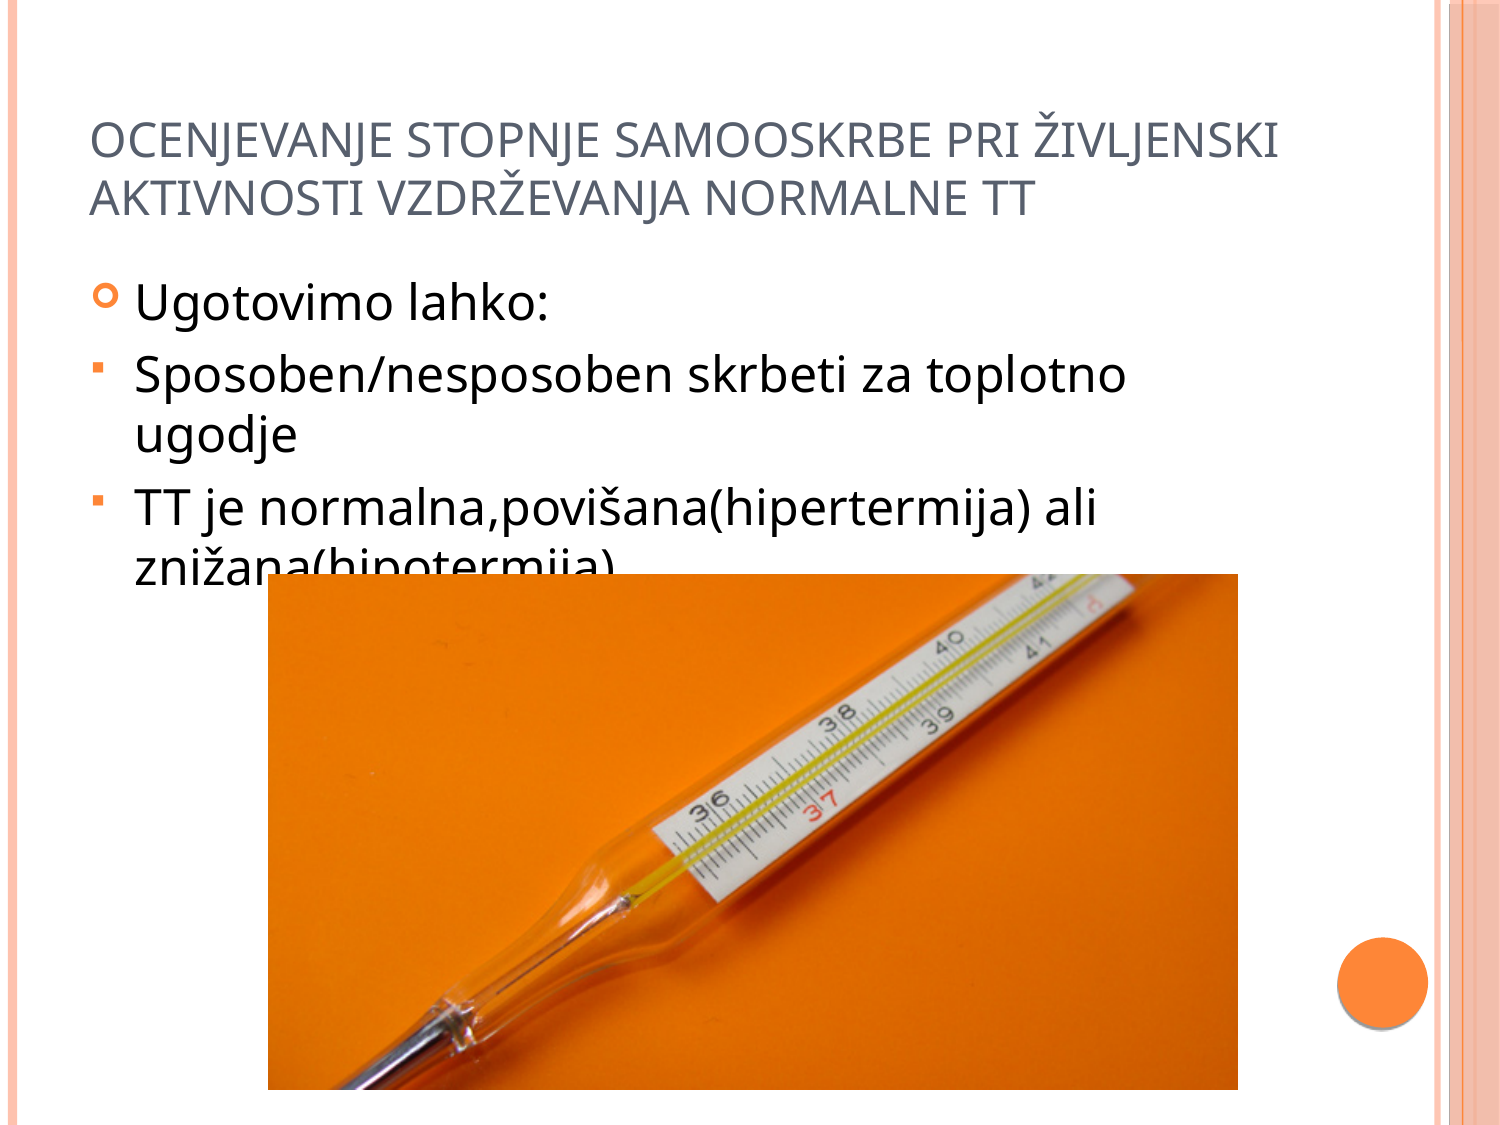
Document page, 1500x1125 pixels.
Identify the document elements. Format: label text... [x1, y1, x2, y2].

title OCENJEVANJE STOPNJE SAMOOSKRBE PRI ŽIVLJENSKI AKTIVNOSTI VZDRŽEVANJA NORMALNE TT [75, 45, 1300, 233]
list Ugotovimo lahko: Sposoben/nesposoben skrbeti za toplotno ugodje TT je normalna,povišana(hipertermija) ali znižana(hipotermija) [75, 262, 1300, 1062]
picture [268, 574, 1238, 1090]
